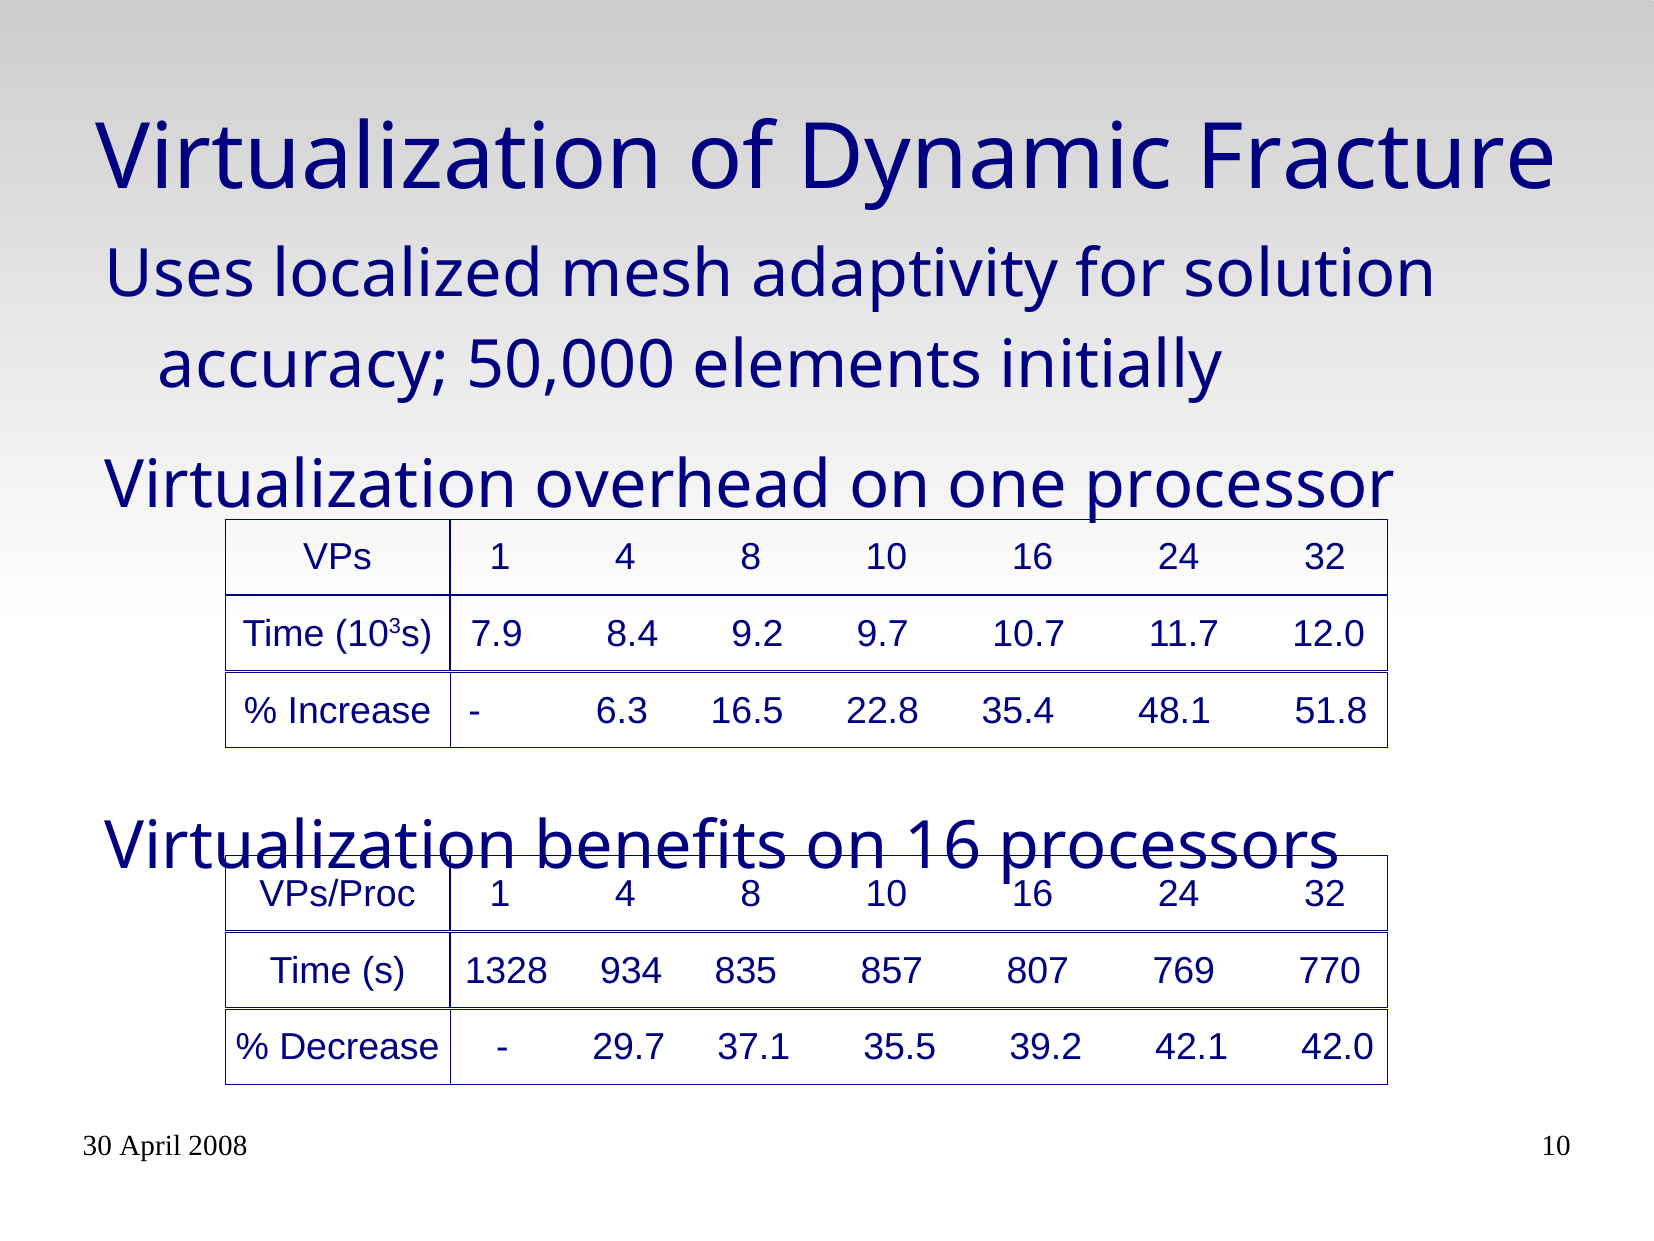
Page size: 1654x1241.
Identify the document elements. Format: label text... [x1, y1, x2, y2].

text_box 7.9 8.4 9.2 9.7 10.7 11.7 12.0 [449, 595, 1388, 671]
text_box VPs/Proc [225, 855, 449, 931]
text_box 1328 934 835 857 807 769 770 [449, 932, 1388, 1008]
text_box % Decrease [225, 1009, 450, 1085]
text_box - 6.3 16.5 22.8 35.4 48.1 51.8 [450, 672, 1388, 748]
text_box - 29.7 37.1 35.5 39.2 42.1 42.0 [450, 1009, 1388, 1085]
text_box 1 4 8 10 16 24 32 [449, 855, 1388, 931]
text_box 1 4 8 10 16 24 32 [449, 519, 1388, 595]
list Uses localized mesh adaptivity for solution accuracy; 50,000 elements initially Virtualization overhead on one processor Virtualization benefits on 16 processors [86, 225, 1576, 1029]
text_box % Increase [225, 672, 450, 748]
text_box Time (s) [225, 932, 449, 1008]
text_box Time (103s) [225, 595, 449, 671]
text_box VPs [225, 519, 449, 595]
title Virtualization of Dynamic Fracture [82, 49, 1571, 257]
